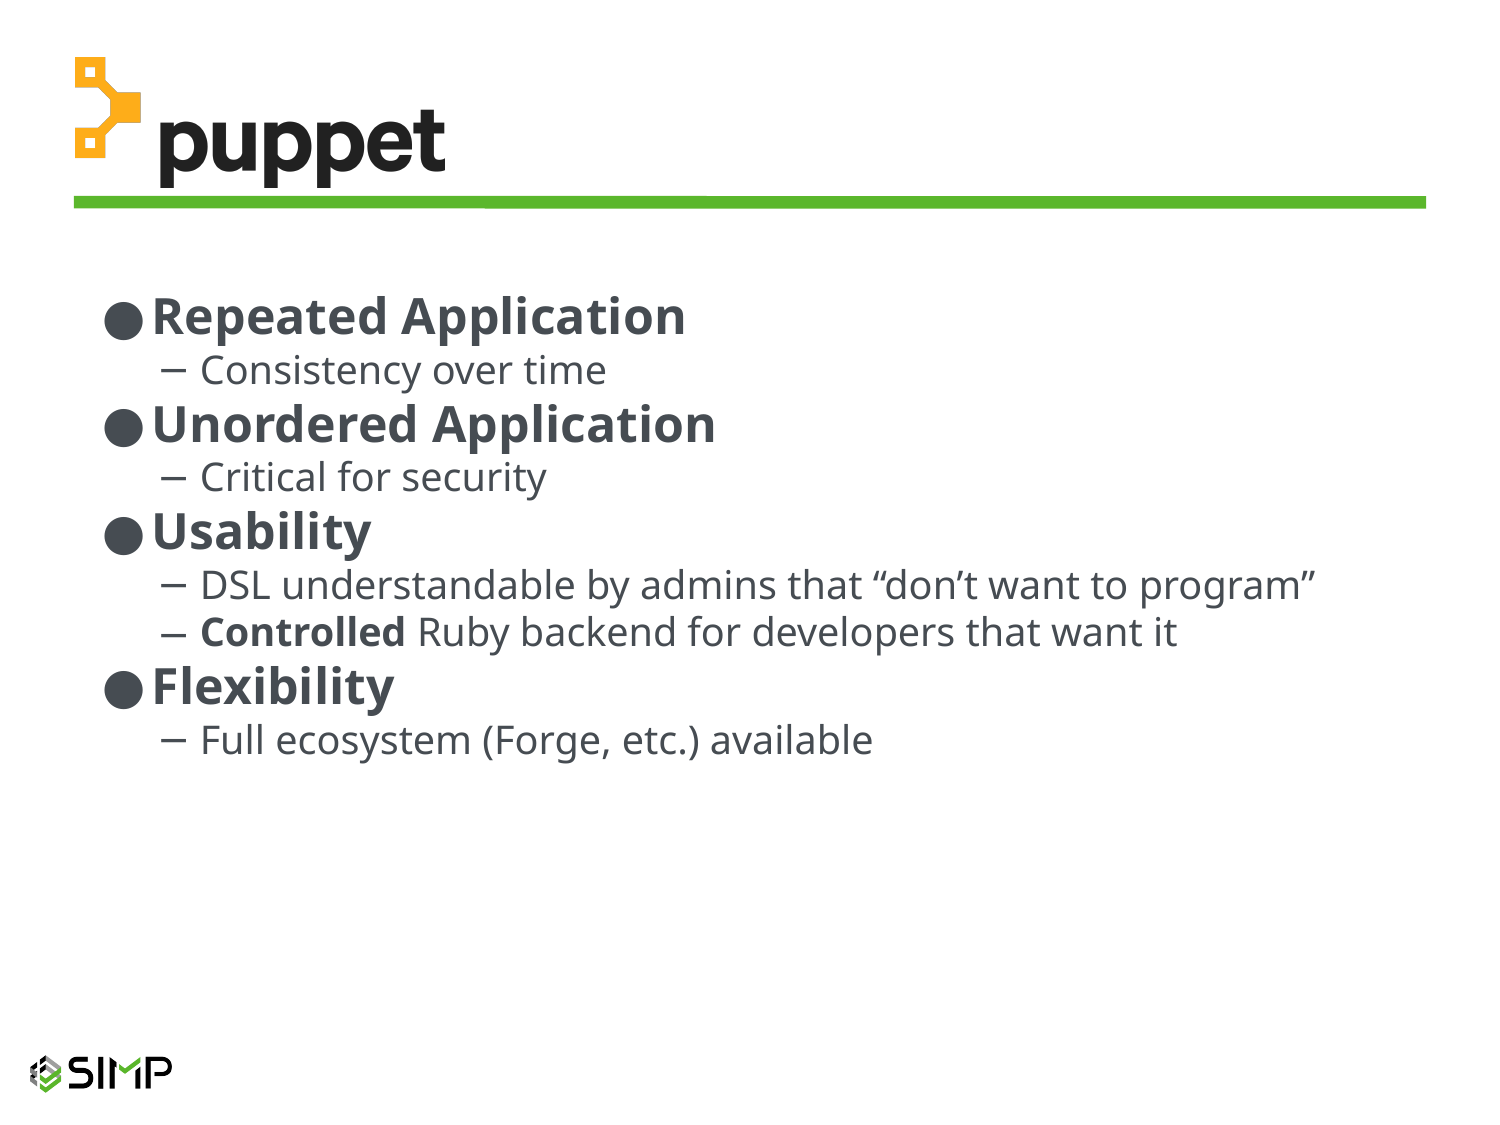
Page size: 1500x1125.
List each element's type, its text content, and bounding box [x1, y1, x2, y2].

text_box Repeated Application Consistency over time Unordered Application Critical for security Usability DSL understandable by admins that “don’t want to program” Controlled Ruby backend for developers that want it Flexibility Full ecosystem (Forge, etc.) available [91, 274, 1409, 904]
picture [30, 1055, 172, 1093]
picture [75, 57, 445, 188]
